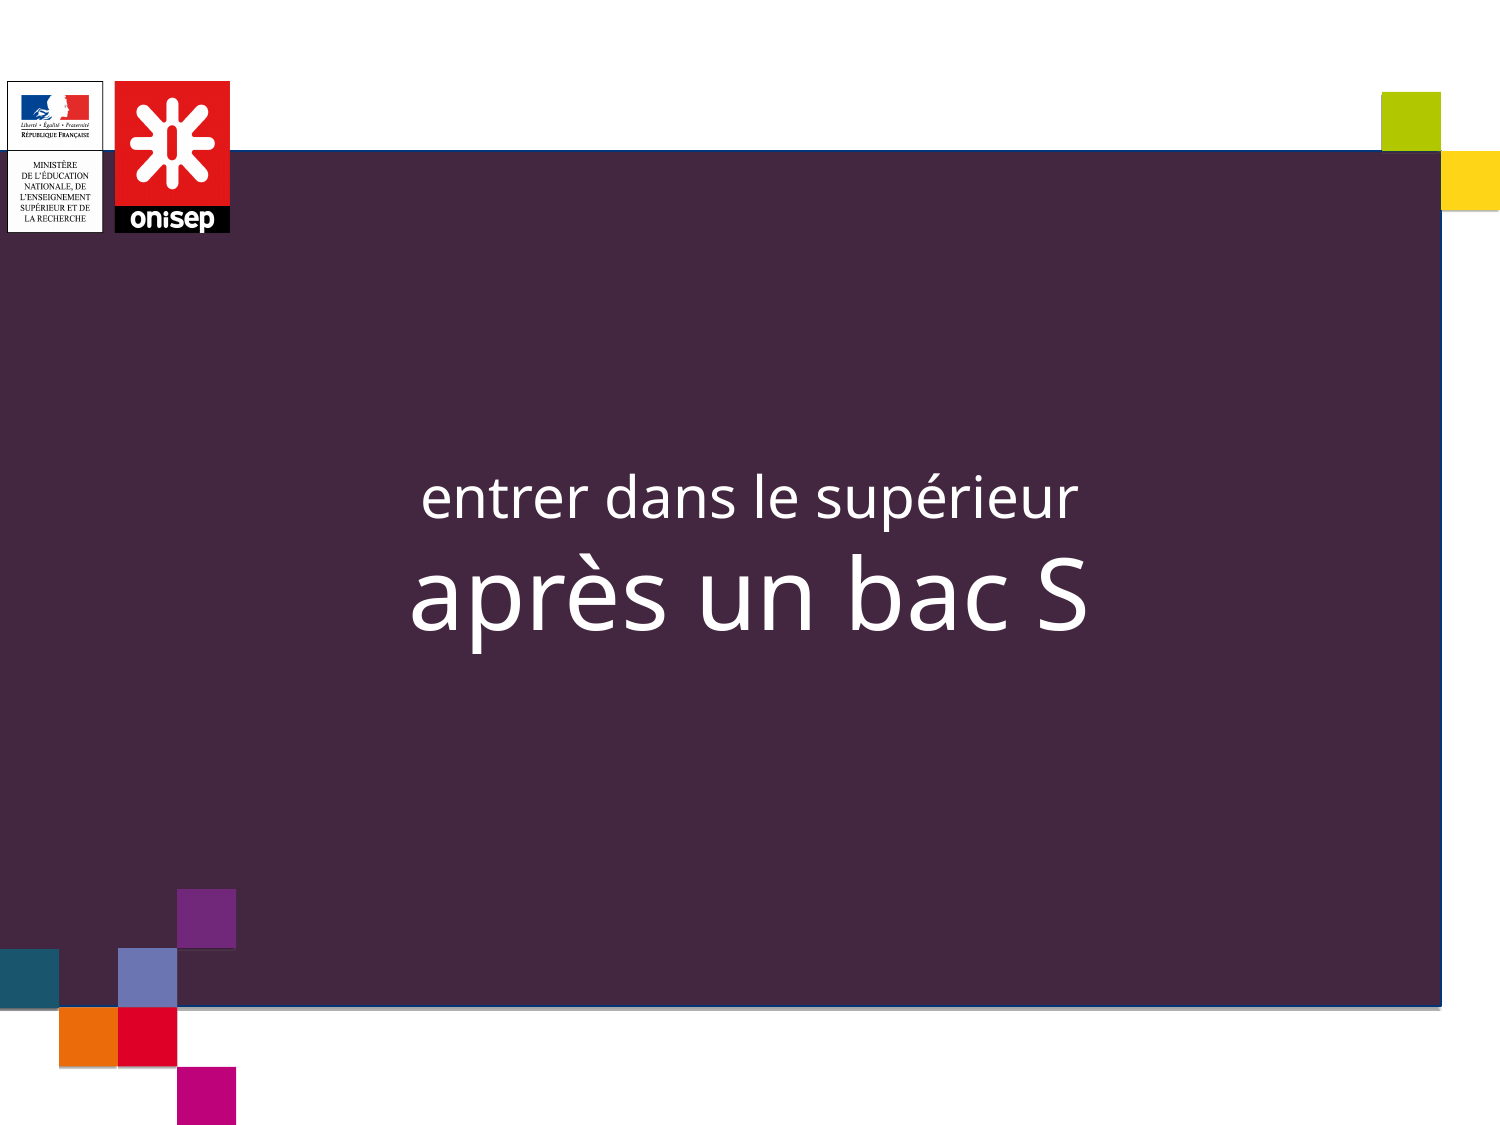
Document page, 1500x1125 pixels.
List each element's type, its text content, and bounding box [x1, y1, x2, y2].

text_box [0, 91, 1500, 1125]
text_box entrer dans le supérieur après un bac S [74, 212, 1425, 888]
picture [7, 81, 230, 233]
